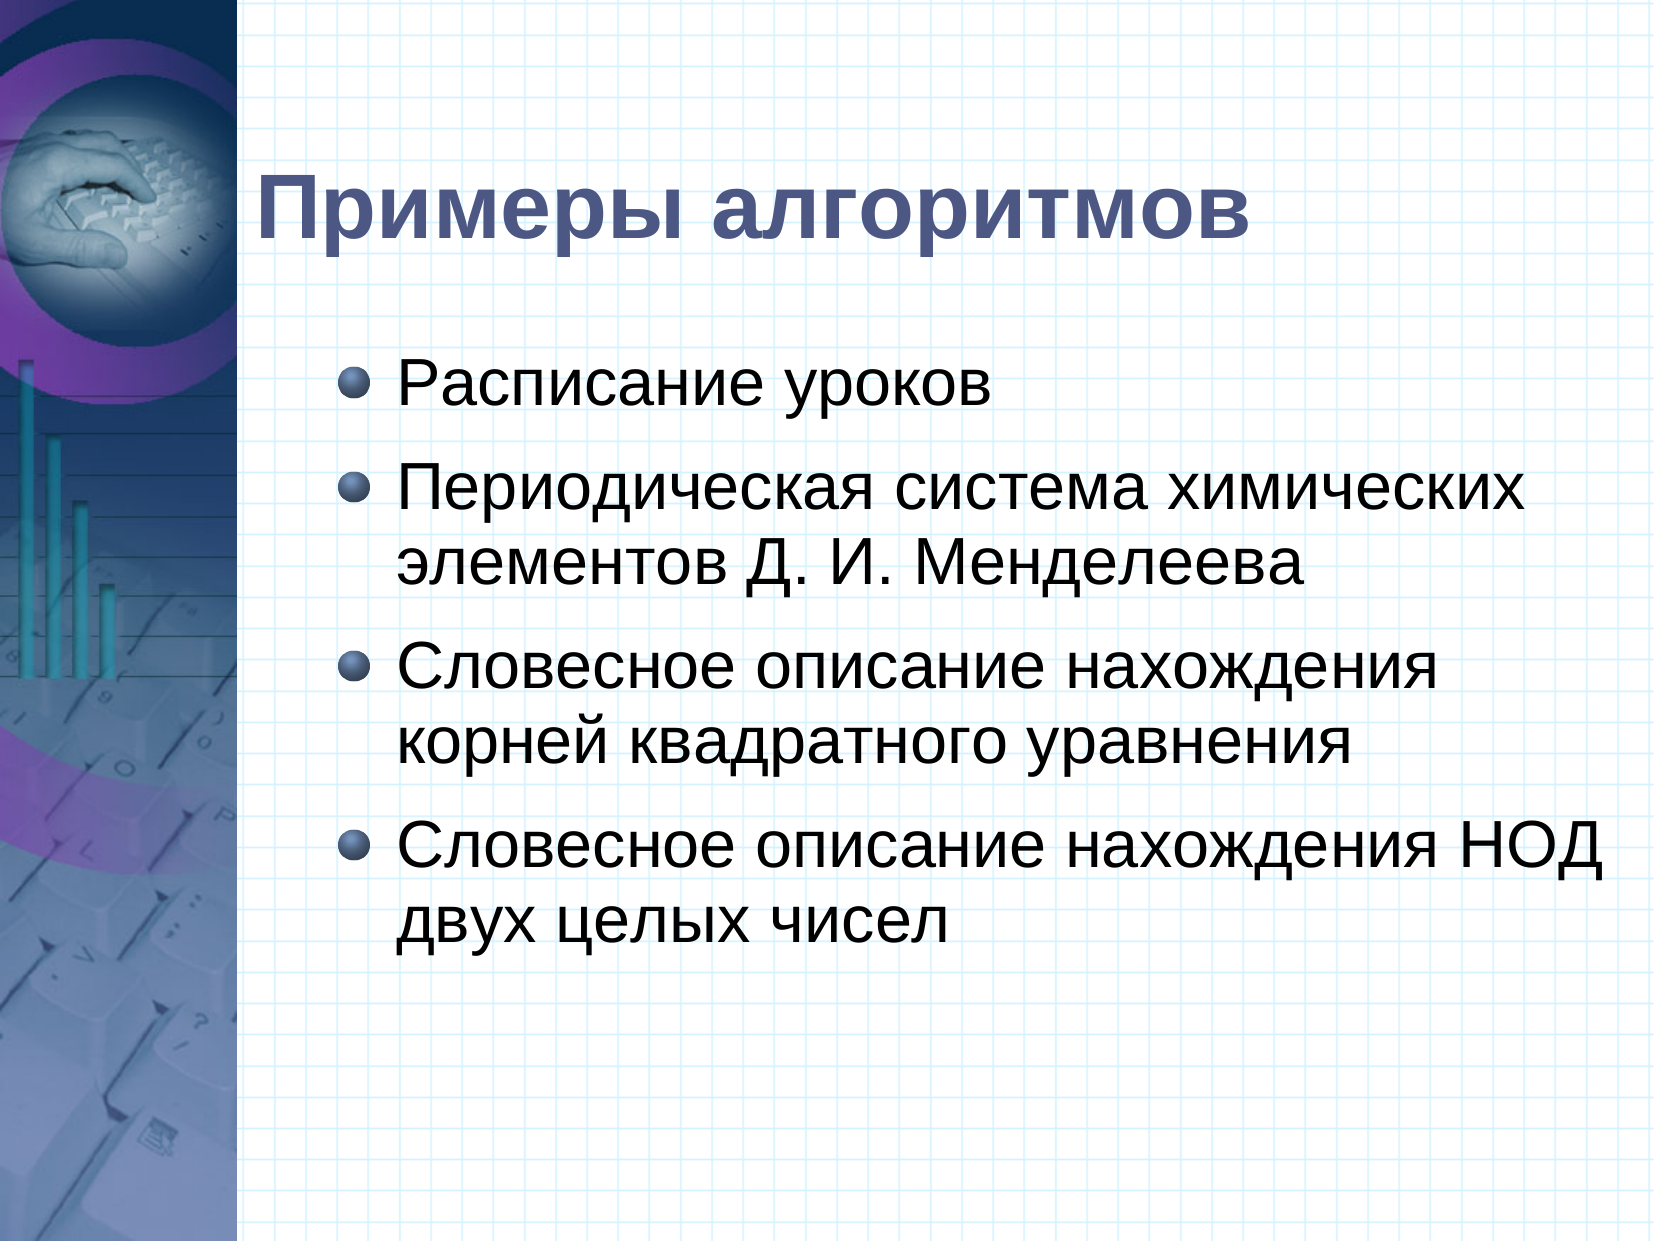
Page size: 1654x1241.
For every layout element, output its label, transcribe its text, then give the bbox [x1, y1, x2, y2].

title Примеры алгоритмов [254, 102, 1640, 310]
picture [0, 0, 1654, 1241]
list Расписание уроков Периодическая система химических элементов Д. И. Менделеева Словесное описание нахождения корней квадратного уравнения Словесное описание нахождения НОД двух целых чисел [254, 344, 1640, 1065]
